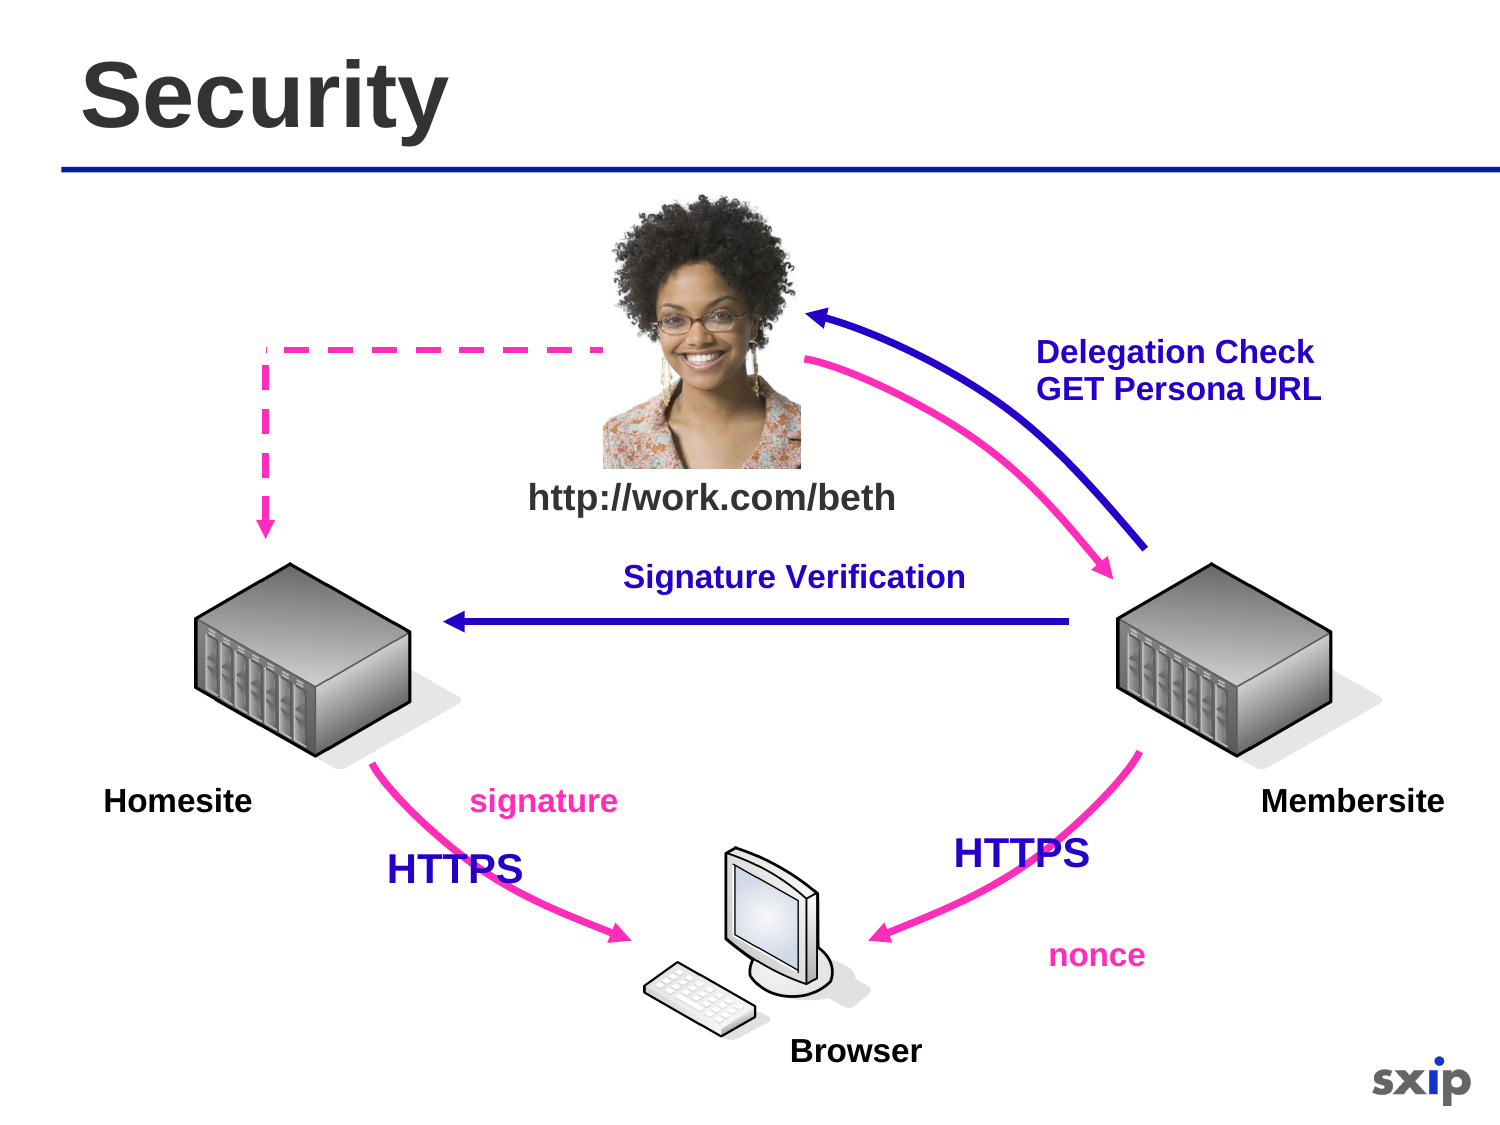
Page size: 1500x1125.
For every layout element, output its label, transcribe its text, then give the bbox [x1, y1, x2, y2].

text_box HTTPS [372, 837, 539, 900]
picture [1372, 1056, 1471, 1106]
picture [603, 187, 801, 468]
picture [194, 562, 461, 769]
text_box Browser [774, 1025, 938, 1078]
picture [643, 846, 871, 1040]
text_box HTTPS [939, 822, 1106, 885]
text_box Homesite [88, 774, 268, 828]
title Security [61, 21, 1495, 169]
text_box http://work.com/beth [512, 468, 913, 526]
picture [1116, 562, 1382, 769]
text_box signature [454, 774, 634, 828]
text_box Signature Verification [608, 550, 982, 604]
text_box Membersite [1246, 774, 1461, 828]
text_box Delegation Check GET Persona URL [1021, 326, 1338, 416]
text_box nonce [1033, 928, 1161, 982]
